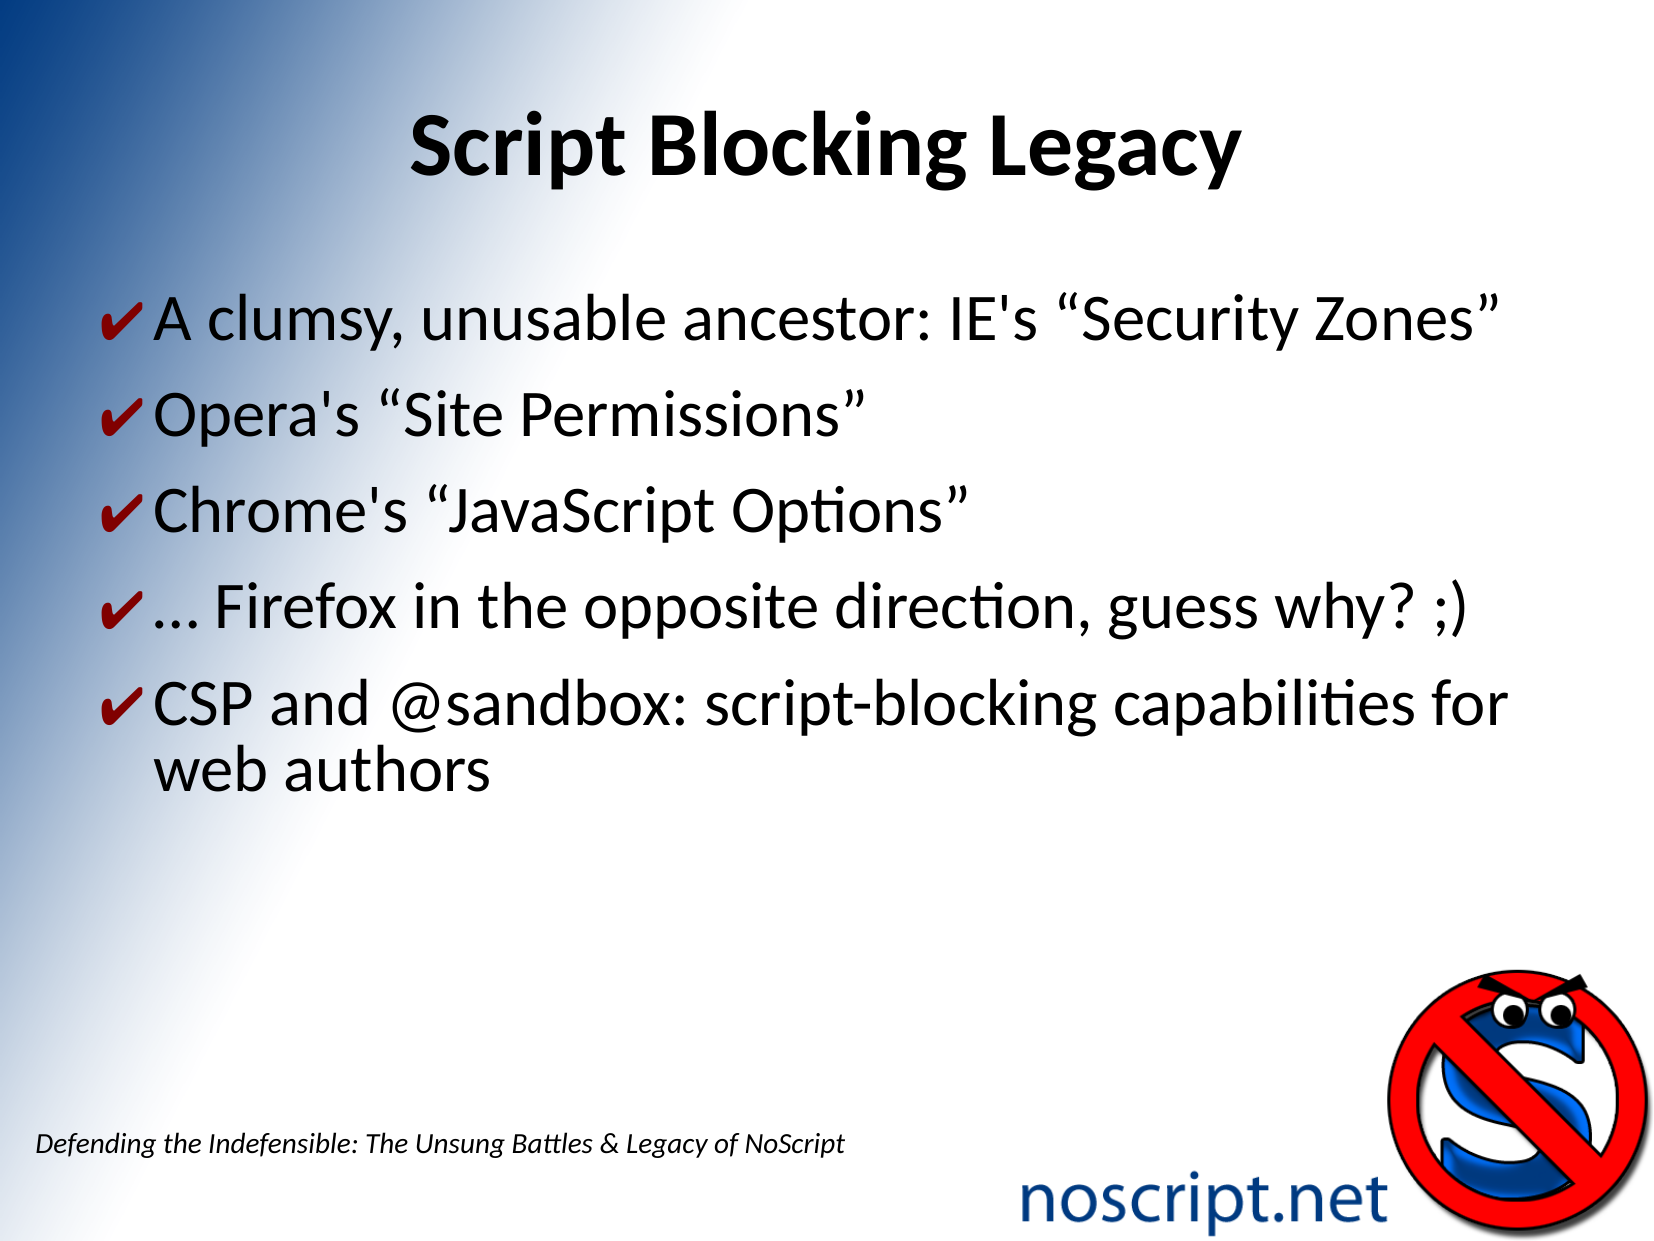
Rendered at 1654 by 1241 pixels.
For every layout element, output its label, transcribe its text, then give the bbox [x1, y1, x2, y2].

list A clumsy, unusable ancestor: IE's “Security Zones” Opera's “Site Permissions” Chrome's “JavaScript Options” … Firefox in the opposite direction, guess why? ;) CSP and @sandbox: script-blocking capabilities for web authors [82, 290, 1571, 1010]
picture [0, 0, 1654, 1241]
title Script Blocking Legacy [82, 49, 1571, 257]
